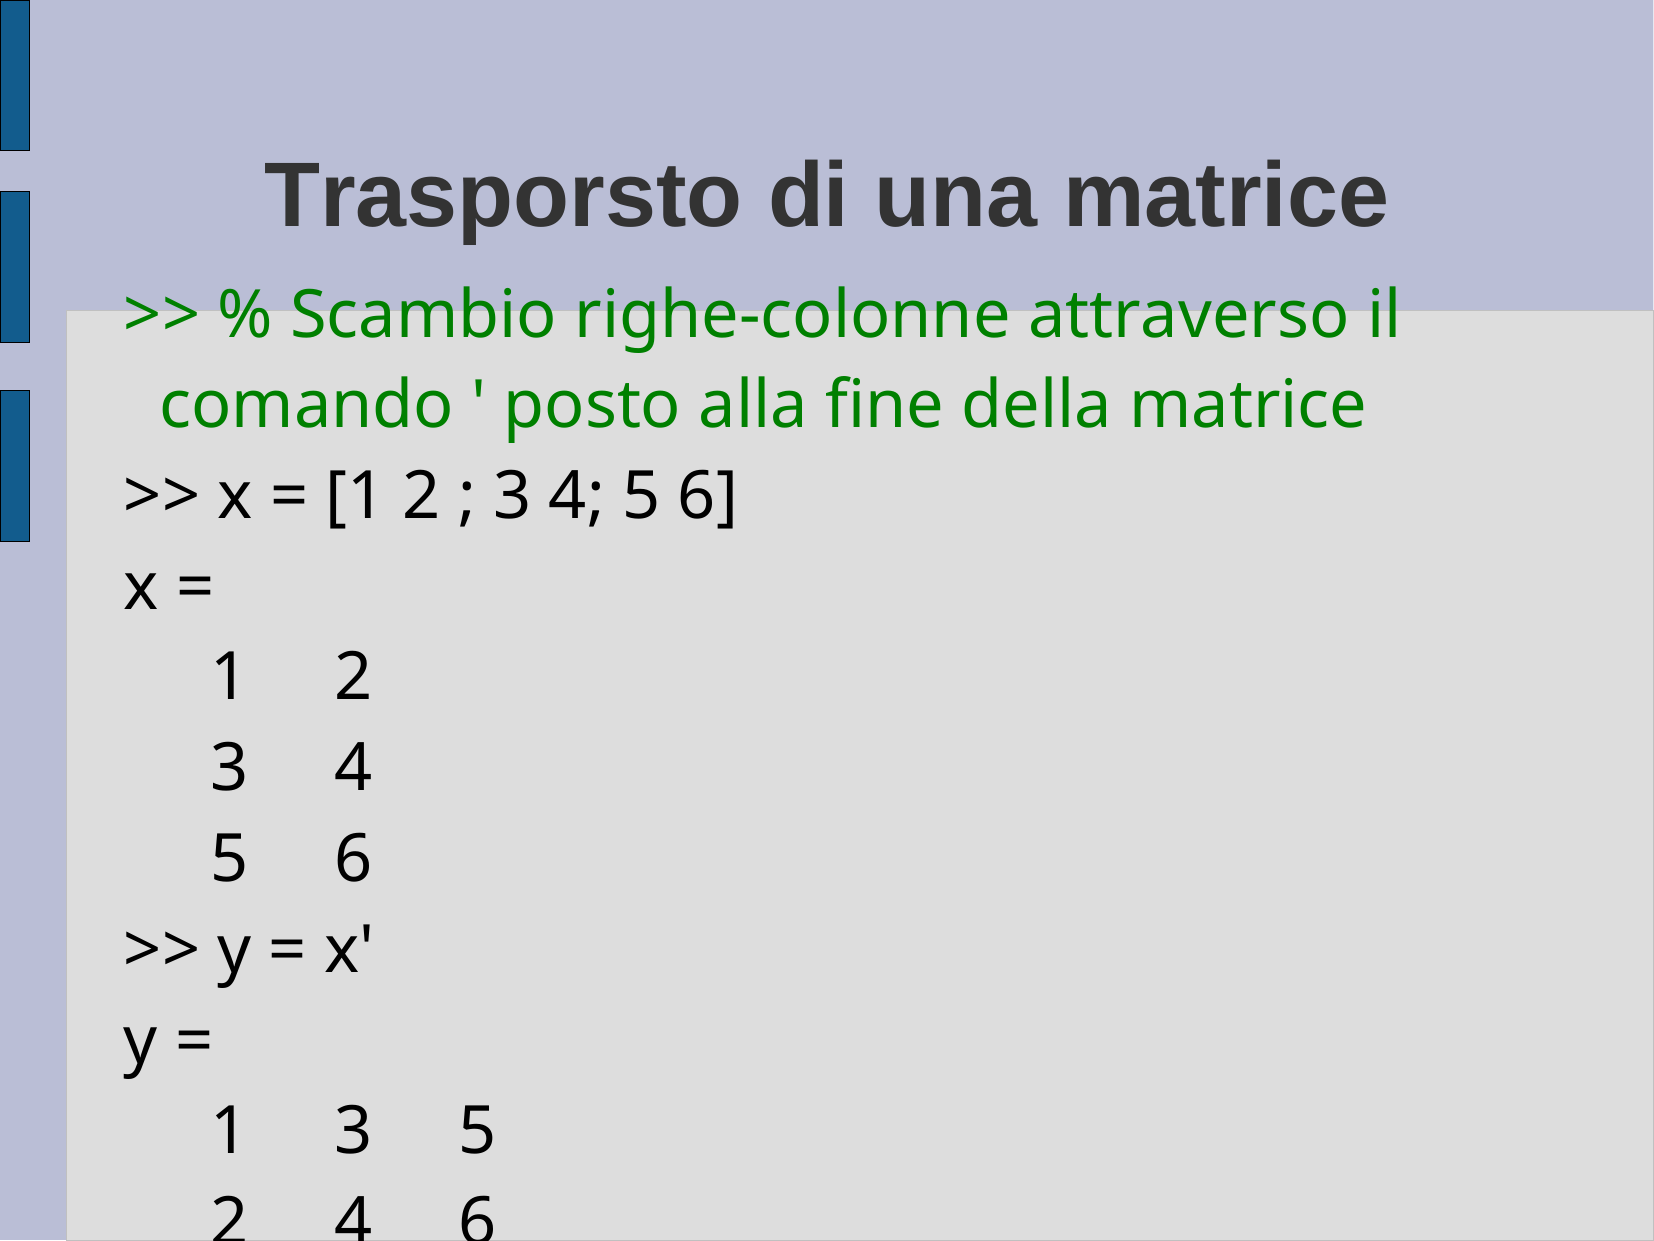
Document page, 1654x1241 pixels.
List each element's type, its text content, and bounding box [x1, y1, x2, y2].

subtitle >> % Scambio righe-colonne attraverso il comando ' posto alla fine della matrice >> x = [1 2 ; 3 4; 5 6] x = 1 2 3 4 5 6 >> y = x' y = 1 3 5 2 4 6 [88, 319, 1625, 1211]
title Trasporsto di una matrice [121, 98, 1534, 291]
